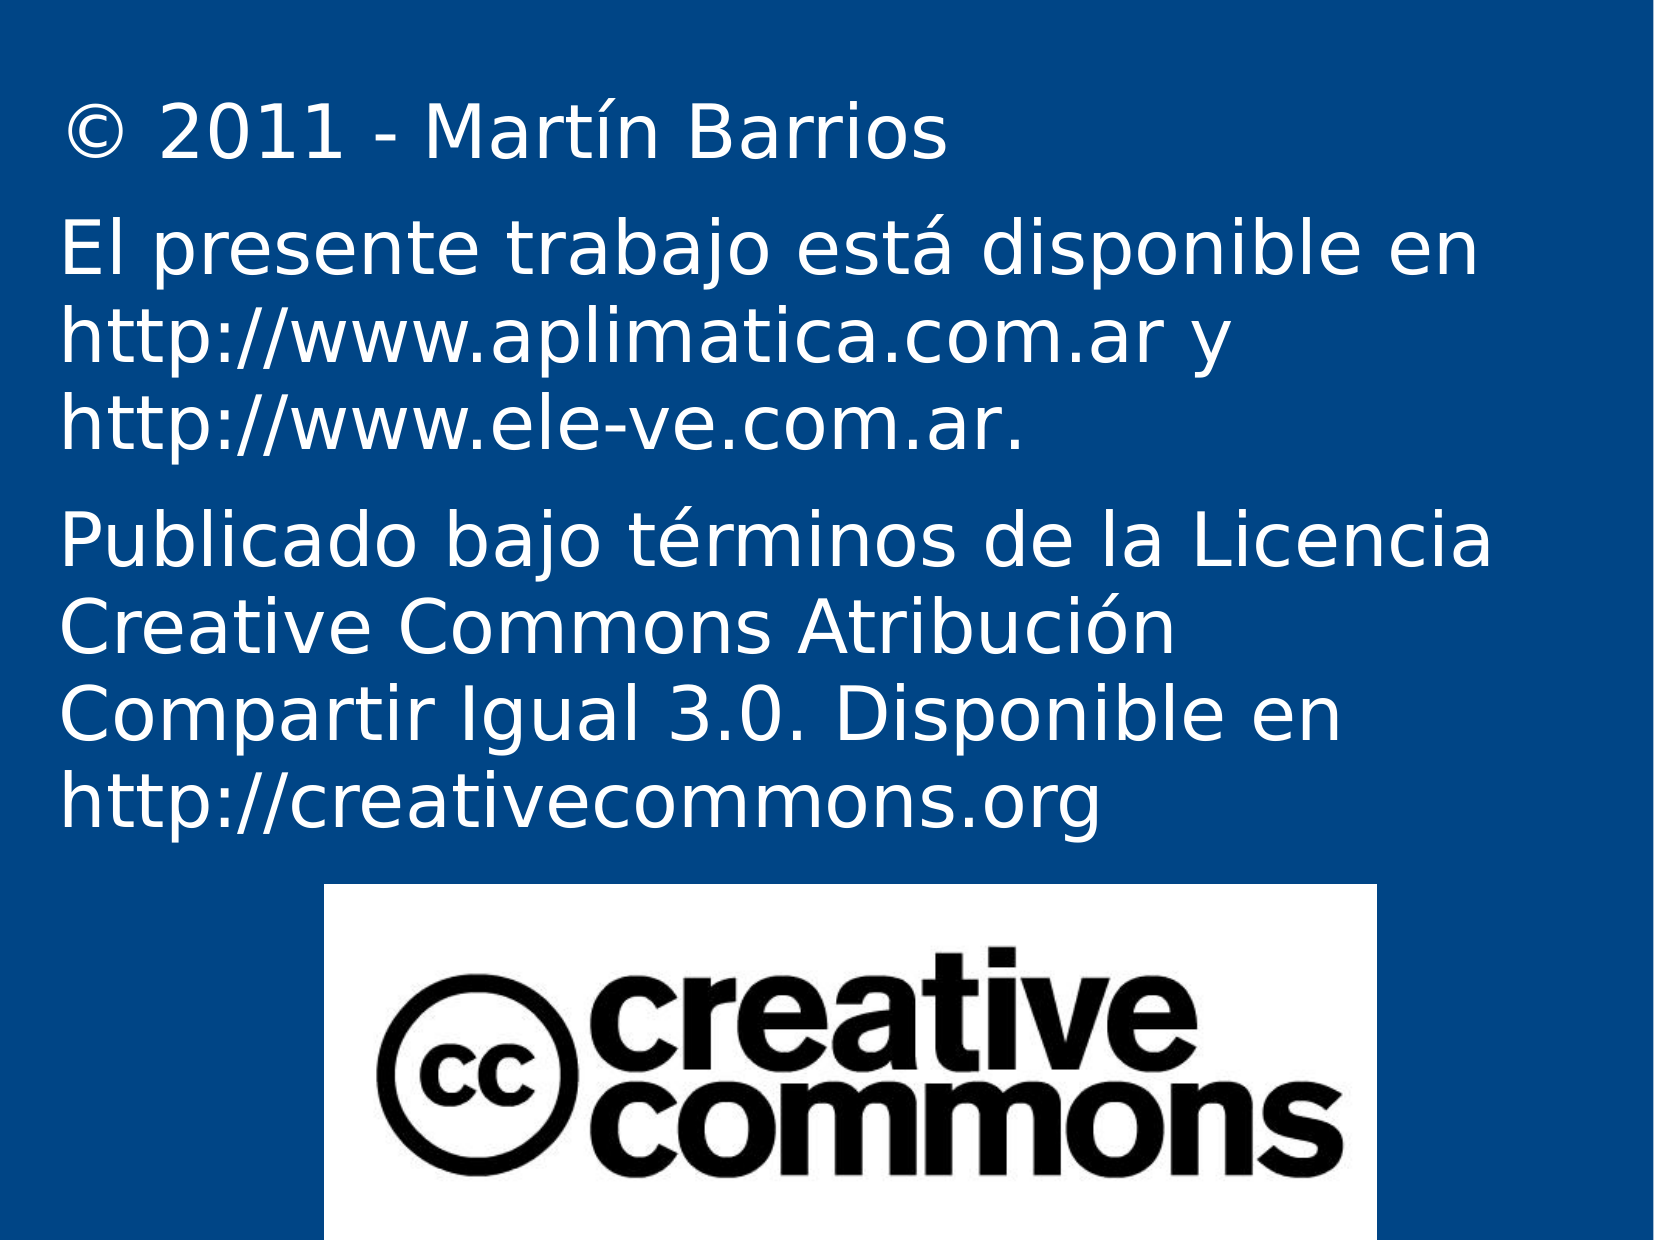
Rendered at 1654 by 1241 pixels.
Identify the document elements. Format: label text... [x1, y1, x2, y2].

picture [324, 884, 1377, 1241]
list © 2011 - Martín Barrios El presente trabajo está disponible en http://www.aplimatica.com.ar y http://www.ele-ve.com.ar. Publicado bajo términos de la Licencia Creative Commons Atribución Compartir Igual 3.0. Disponible en http://creativecommons.org [59, 88, 1565, 1109]
